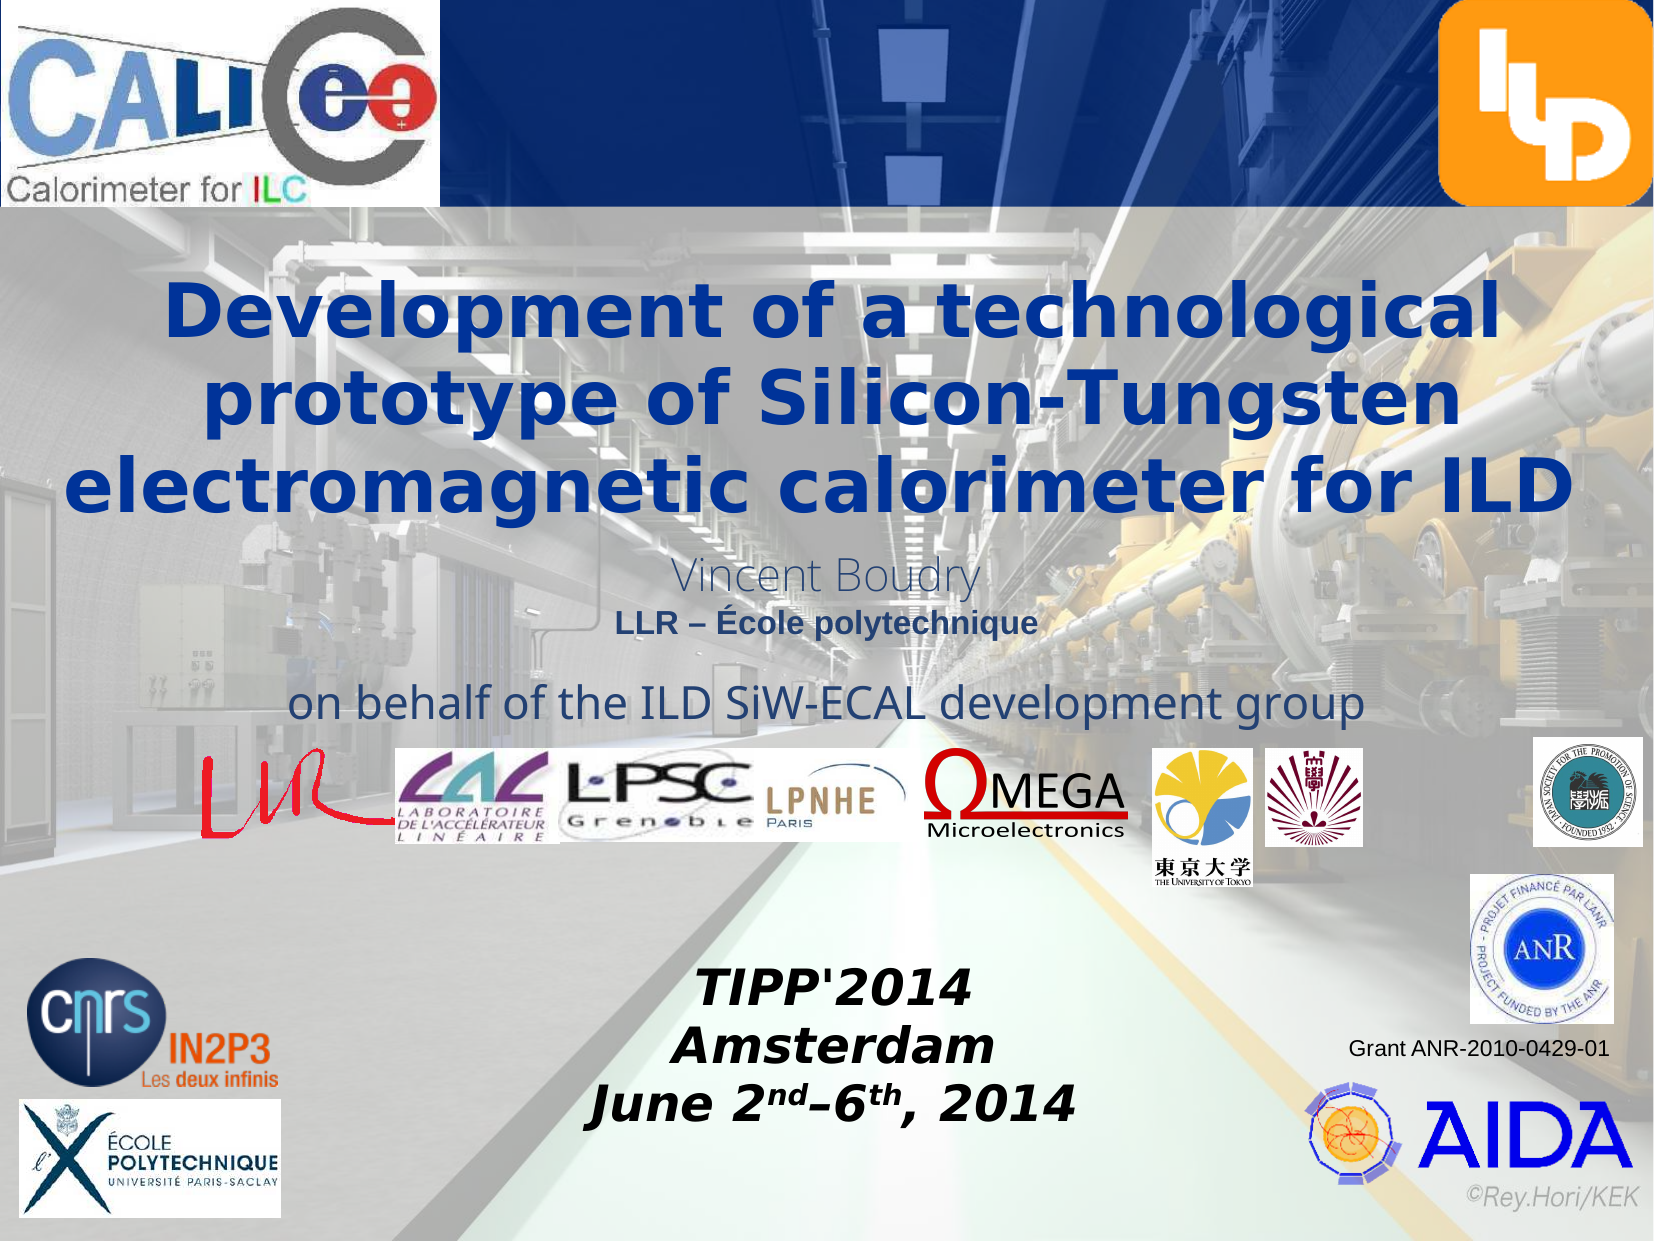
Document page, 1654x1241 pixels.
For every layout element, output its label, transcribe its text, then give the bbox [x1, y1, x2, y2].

text_box Vincent Boudry LLR – École polytechnique on behalf of the ILD SiW-ECAL development group [336, 541, 1318, 754]
picture [0, 0, 1654, 1241]
text_box Grant ANR-2010-0429-01 [1333, 1026, 1626, 1069]
title Development of a technological prototype of Silicon-Tungsten electromagnetic calorimeter for ILD [21, 267, 1646, 530]
subtitle TIPP'2014 Amsterdam June 2nd–6th, 2014 [55, 658, 1591, 1143]
